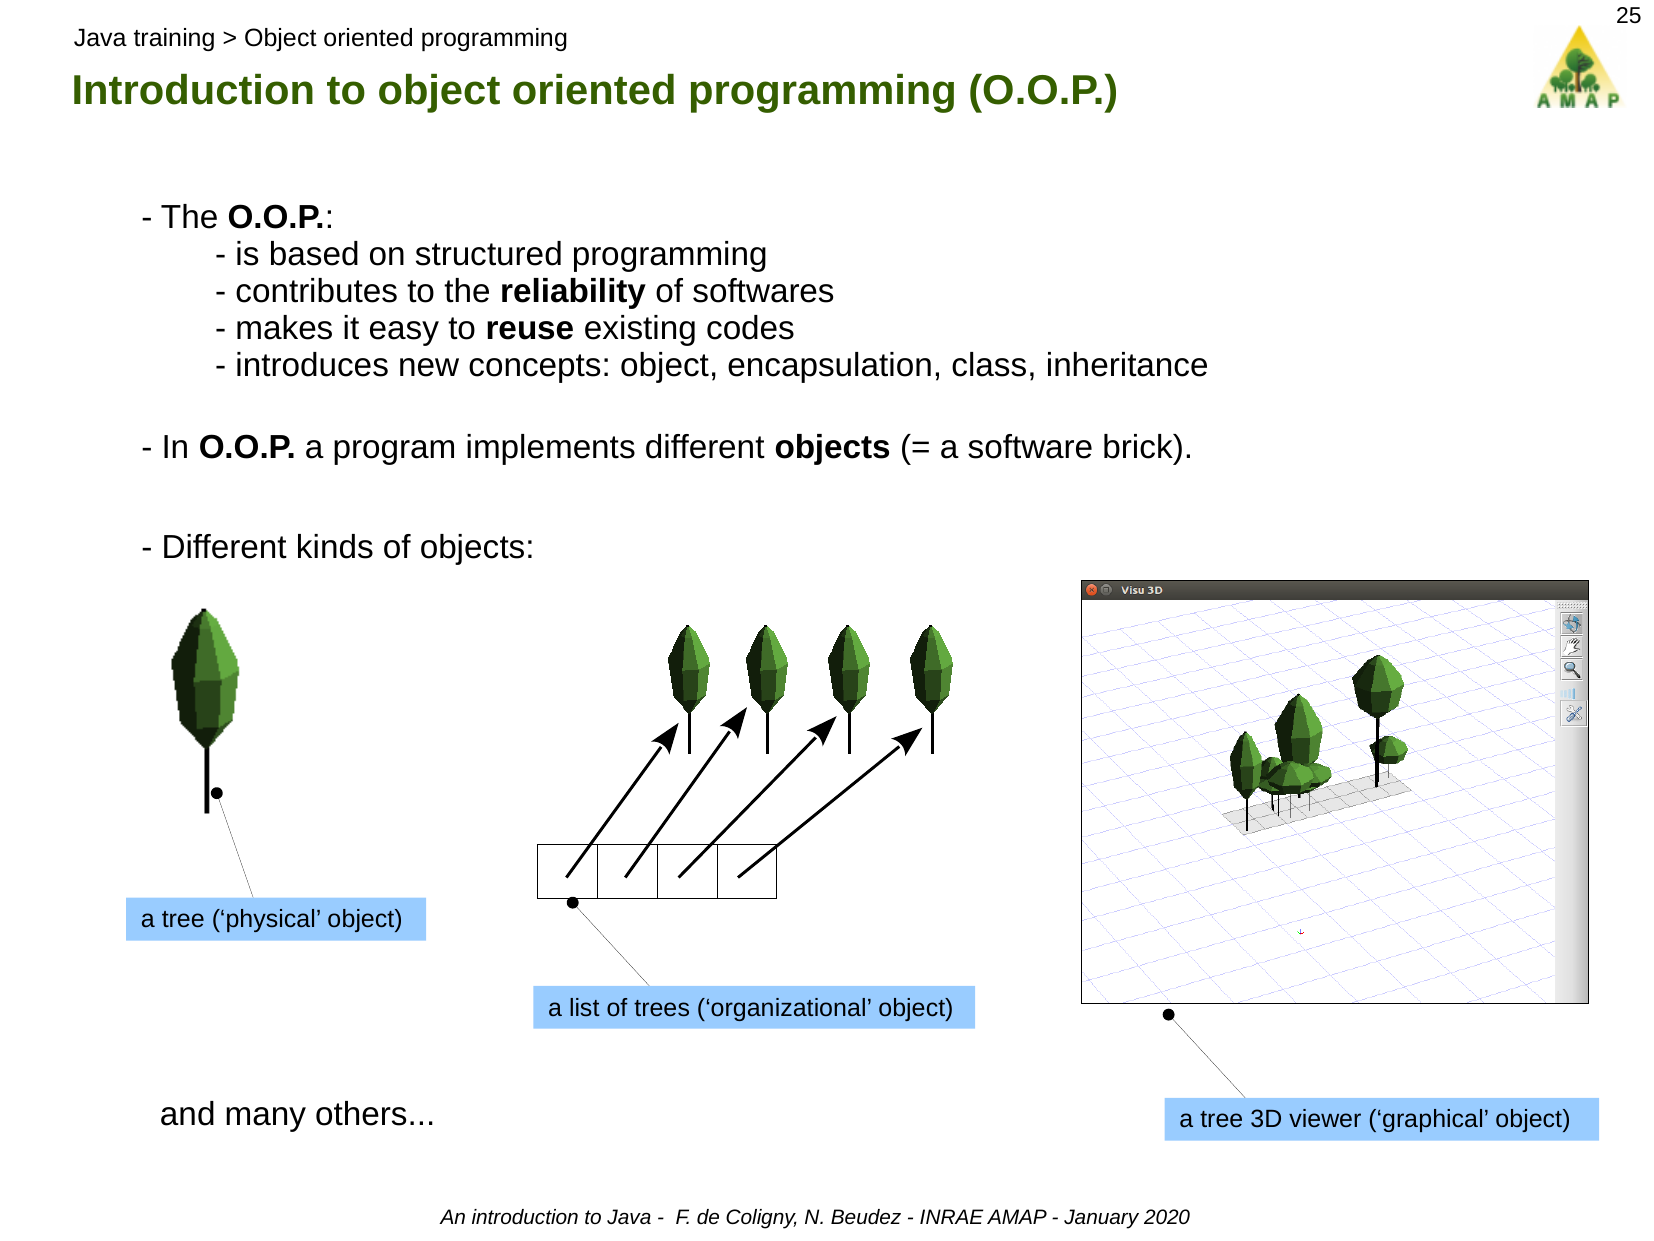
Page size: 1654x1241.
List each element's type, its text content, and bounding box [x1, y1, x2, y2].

text_box - In O.O.P. a program implements different objects (= a software brick). [126, 428, 1233, 493]
picture [120, 584, 277, 845]
text_box and many others... [126, 1088, 990, 1141]
table_header [598, 845, 657, 898]
text_box - Different kinds of objects: [126, 521, 990, 574]
text_box a list of trees (‘organizational’ object) [533, 985, 976, 1029]
text_box Introduction to object oriented programming (O.O.P.) [56, 59, 1167, 167]
table_header [538, 845, 597, 898]
text_box - The O.O.P.: - is based on structured programming - contributes to the reliability of softwares - makes it easy to reuse existing codes - introduces new concepts: object, encapsulation, class, inheritance [126, 190, 1424, 428]
picture [1081, 580, 1589, 1004]
picture [1533, 25, 1627, 108]
text_box Java training > Object oriented programming [59, 16, 1004, 60]
table_header [718, 845, 776, 898]
picture [635, 609, 976, 773]
text_box a tree (‘physical’ object) [126, 897, 427, 941]
table_header [658, 845, 717, 898]
text_box a tree 3D viewer (‘graphical’ object) [1164, 1097, 1600, 1141]
